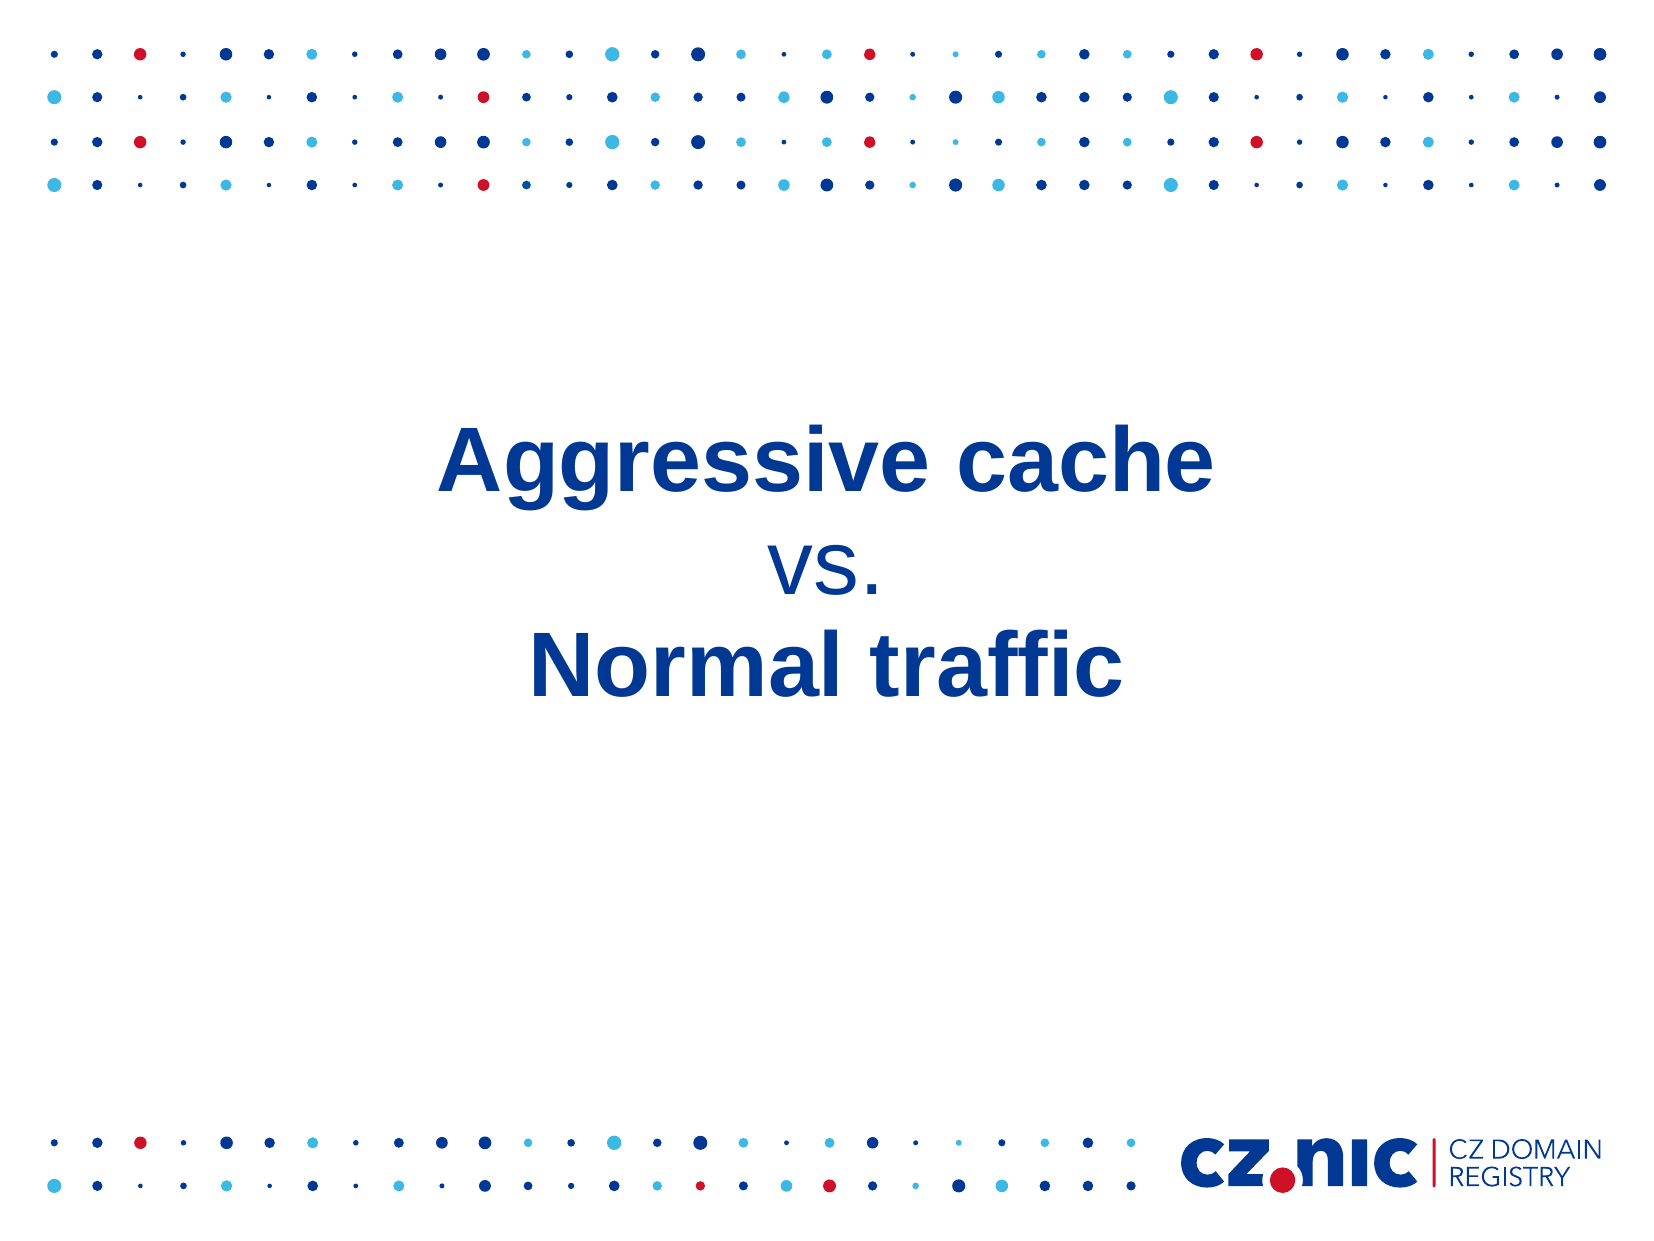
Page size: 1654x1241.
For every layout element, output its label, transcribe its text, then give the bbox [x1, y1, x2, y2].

picture [47, 47, 1607, 192]
text_box Aggressive cache vs. Normal traffic [82, 401, 1571, 724]
